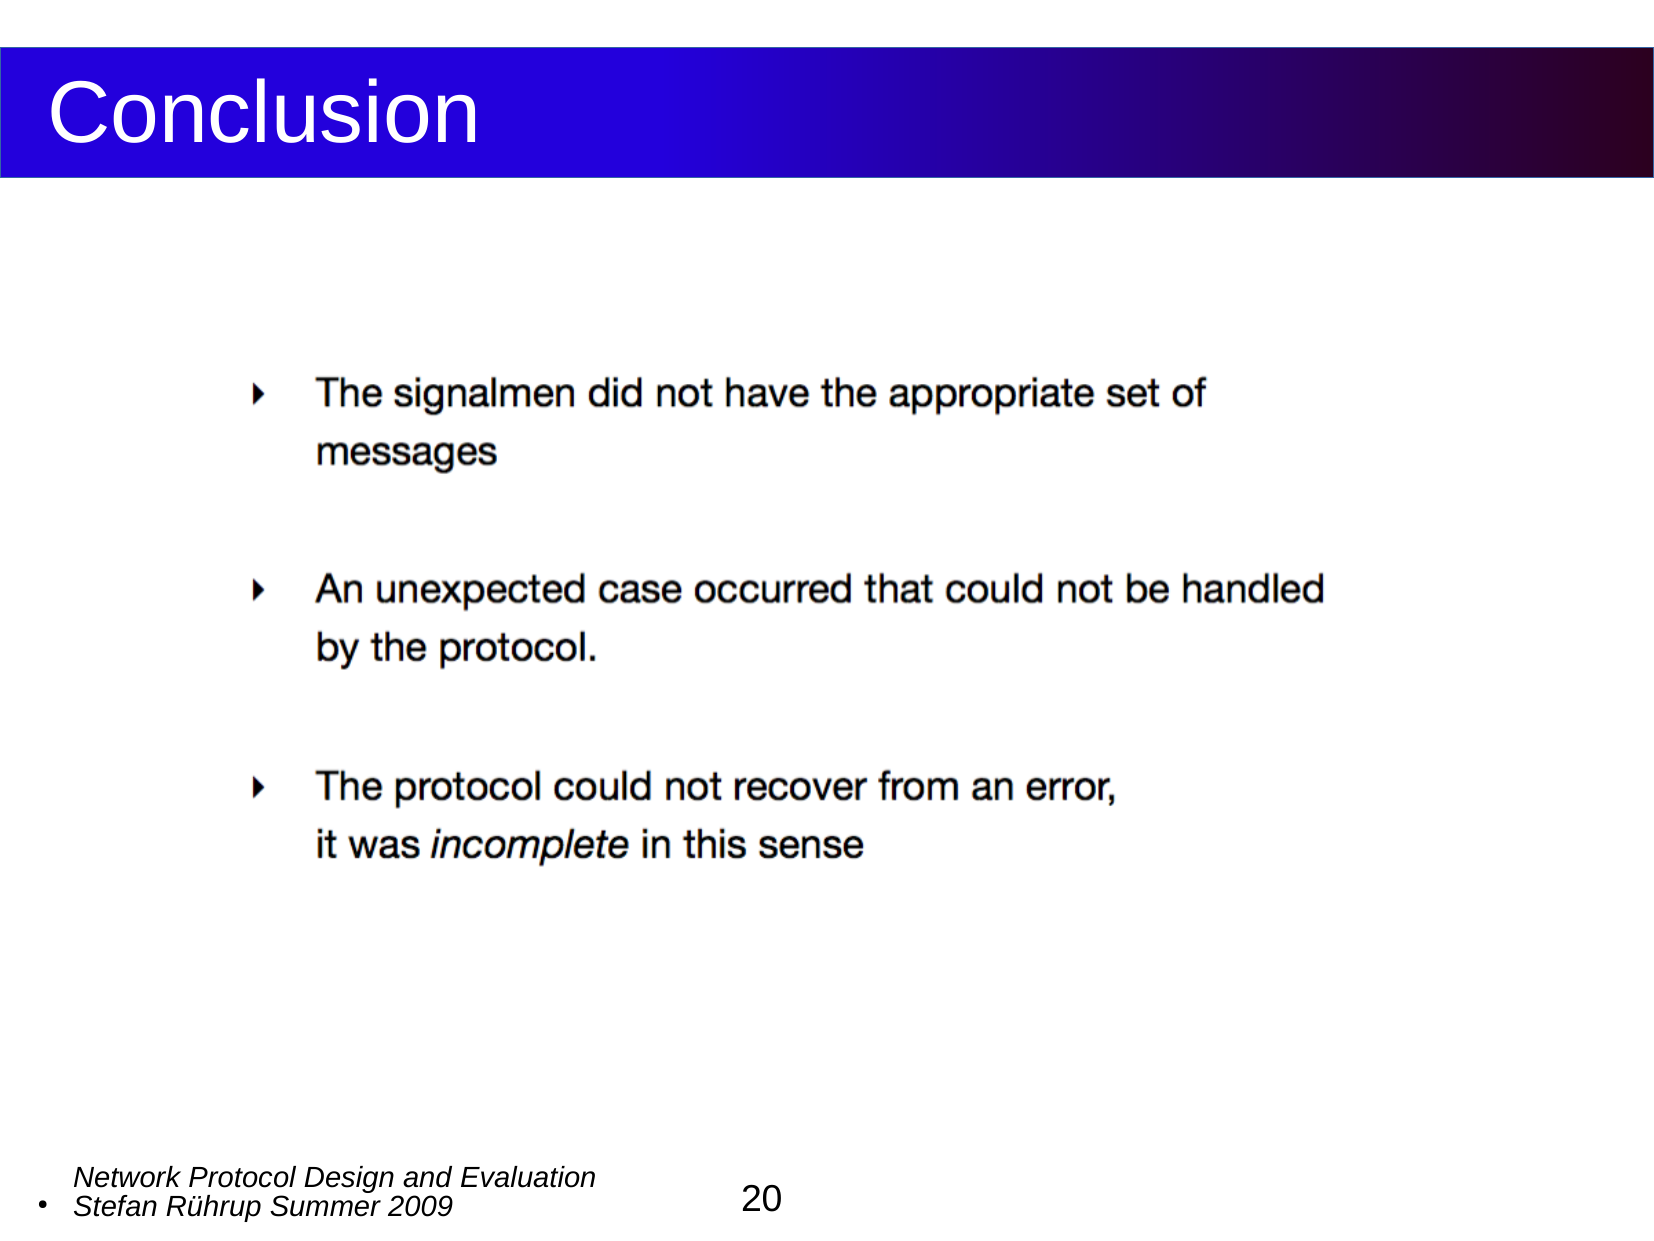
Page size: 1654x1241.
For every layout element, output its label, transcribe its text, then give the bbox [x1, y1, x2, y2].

title Conclusion [47, 6, 1477, 225]
picture [99, 248, 1571, 1087]
text_box Network Protocol Design and Evaluation Stefan Rührup Summer 2009 [37, 1163, 598, 1223]
